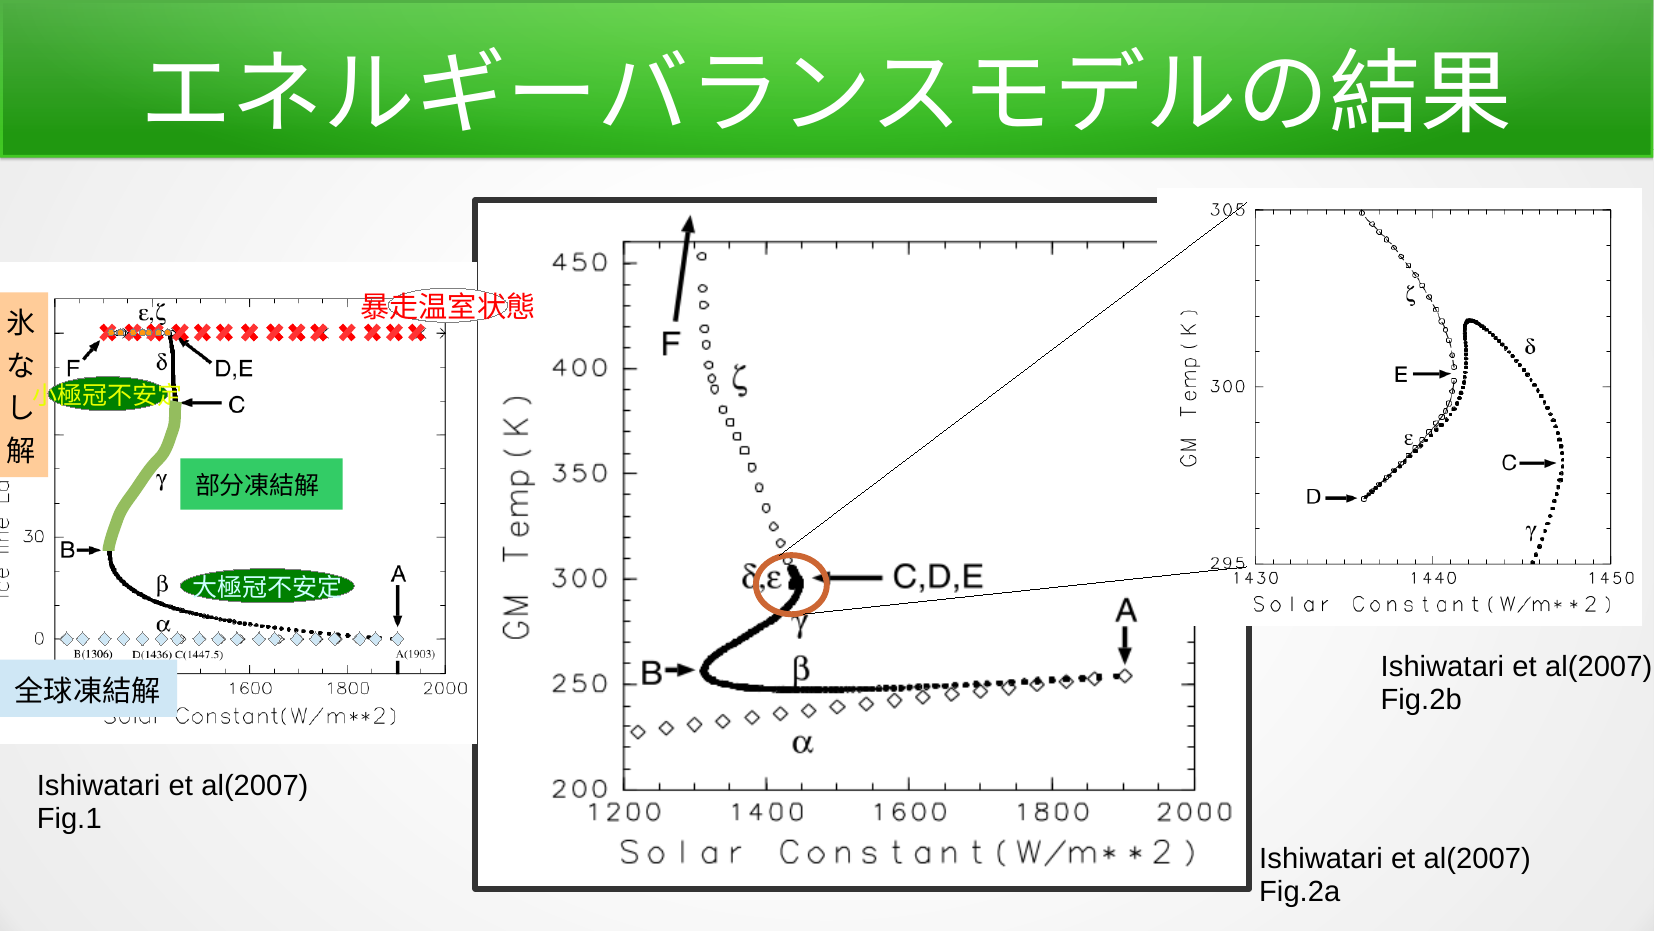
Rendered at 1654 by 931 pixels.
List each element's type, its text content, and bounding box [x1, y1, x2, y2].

text_box [192, 631, 206, 646]
text_box [155, 631, 168, 646]
text_box Ishiwatari et al(2007) Fig.1 [22, 761, 353, 843]
text_box 暴走温室状態 [405, 288, 494, 323]
text_box [164, 328, 171, 336]
text_box [353, 631, 367, 646]
text_box [107, 328, 115, 336]
text_box [211, 631, 225, 646]
text_box [290, 631, 304, 646]
text_box [252, 631, 266, 646]
text_box Ishiwatari et al(2007) Fig.2b [1365, 642, 1654, 724]
text_box [136, 631, 149, 646]
text_box 氷なし解 [0, 292, 49, 449]
text_box 全球凍結解 [0, 659, 178, 709]
title エネルギーバランスモデルの結果 [82, 32, 1571, 140]
picture [0, 262, 477, 744]
text_box [309, 631, 323, 646]
text_box [76, 631, 90, 646]
text_box [369, 631, 382, 646]
text_box [98, 631, 112, 646]
text_box [391, 631, 404, 646]
picture [478, 188, 1642, 886]
text_box [230, 631, 244, 646]
text_box 大極冠不安定 [180, 568, 355, 603]
text_box 暴走温室状態 [388, 298, 402, 315]
text_box [268, 631, 282, 646]
text_box [155, 328, 162, 336]
text_box [328, 631, 341, 646]
text_box [60, 631, 74, 646]
text_box 小極冠不安定 [47, 376, 168, 411]
text_box Ishiwatari et al(2007) Fig.2a [1244, 834, 1576, 915]
text_box [117, 631, 130, 646]
text_box [117, 328, 124, 336]
text_box [139, 328, 153, 336]
text_box 暴走温室状態 [496, 295, 508, 314]
text_box [170, 631, 184, 646]
text_box [129, 328, 137, 336]
text_box 部分凍結解 [180, 458, 343, 503]
